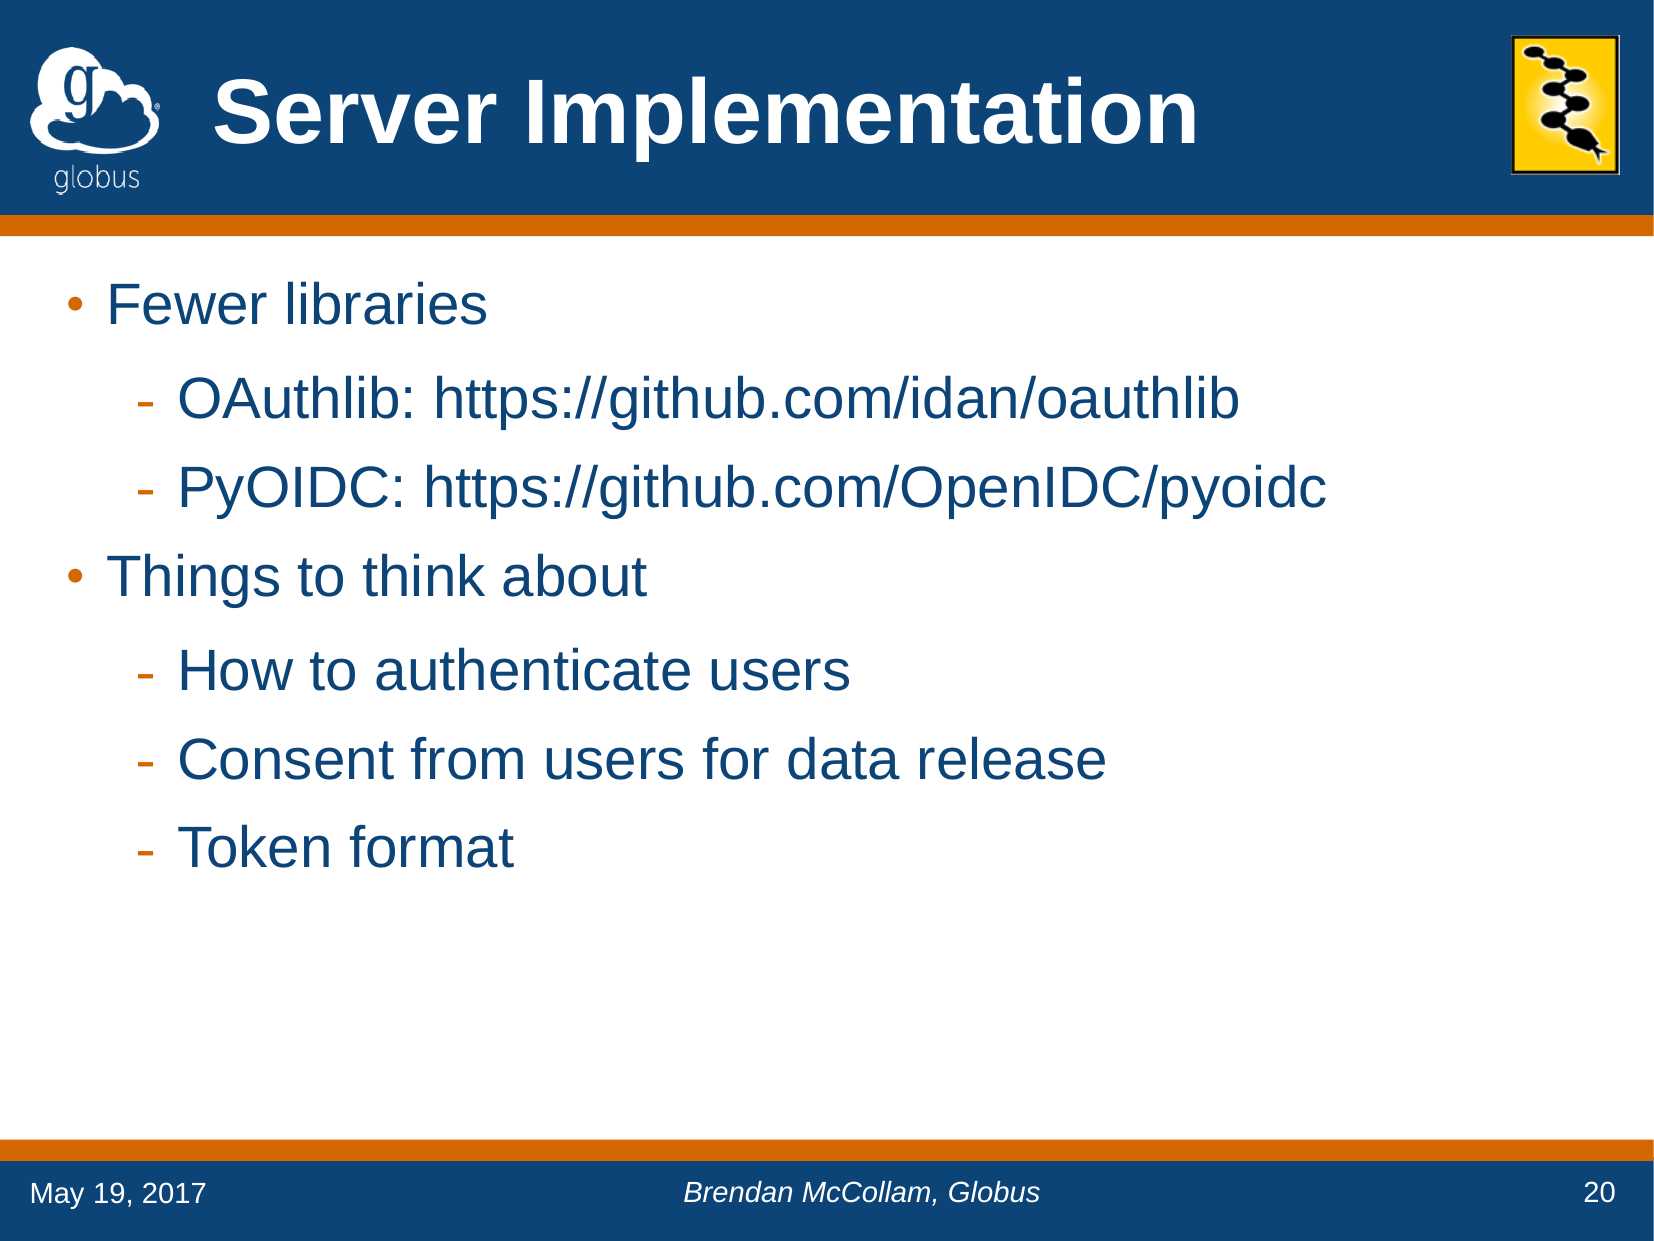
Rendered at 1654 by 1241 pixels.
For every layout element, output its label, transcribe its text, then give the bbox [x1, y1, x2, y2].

picture [30, 47, 160, 195]
picture [1511, 35, 1620, 175]
list Fewer libraries OAuthlib: https://github.com/idan/oauthlib PyOIDC: https://github.com/OpenIDC/pyoidc Things to think about How to authenticate users Consent from users for data release Token format [47, 271, 1607, 1111]
title Server Implementation [212, 8, 1465, 216]
